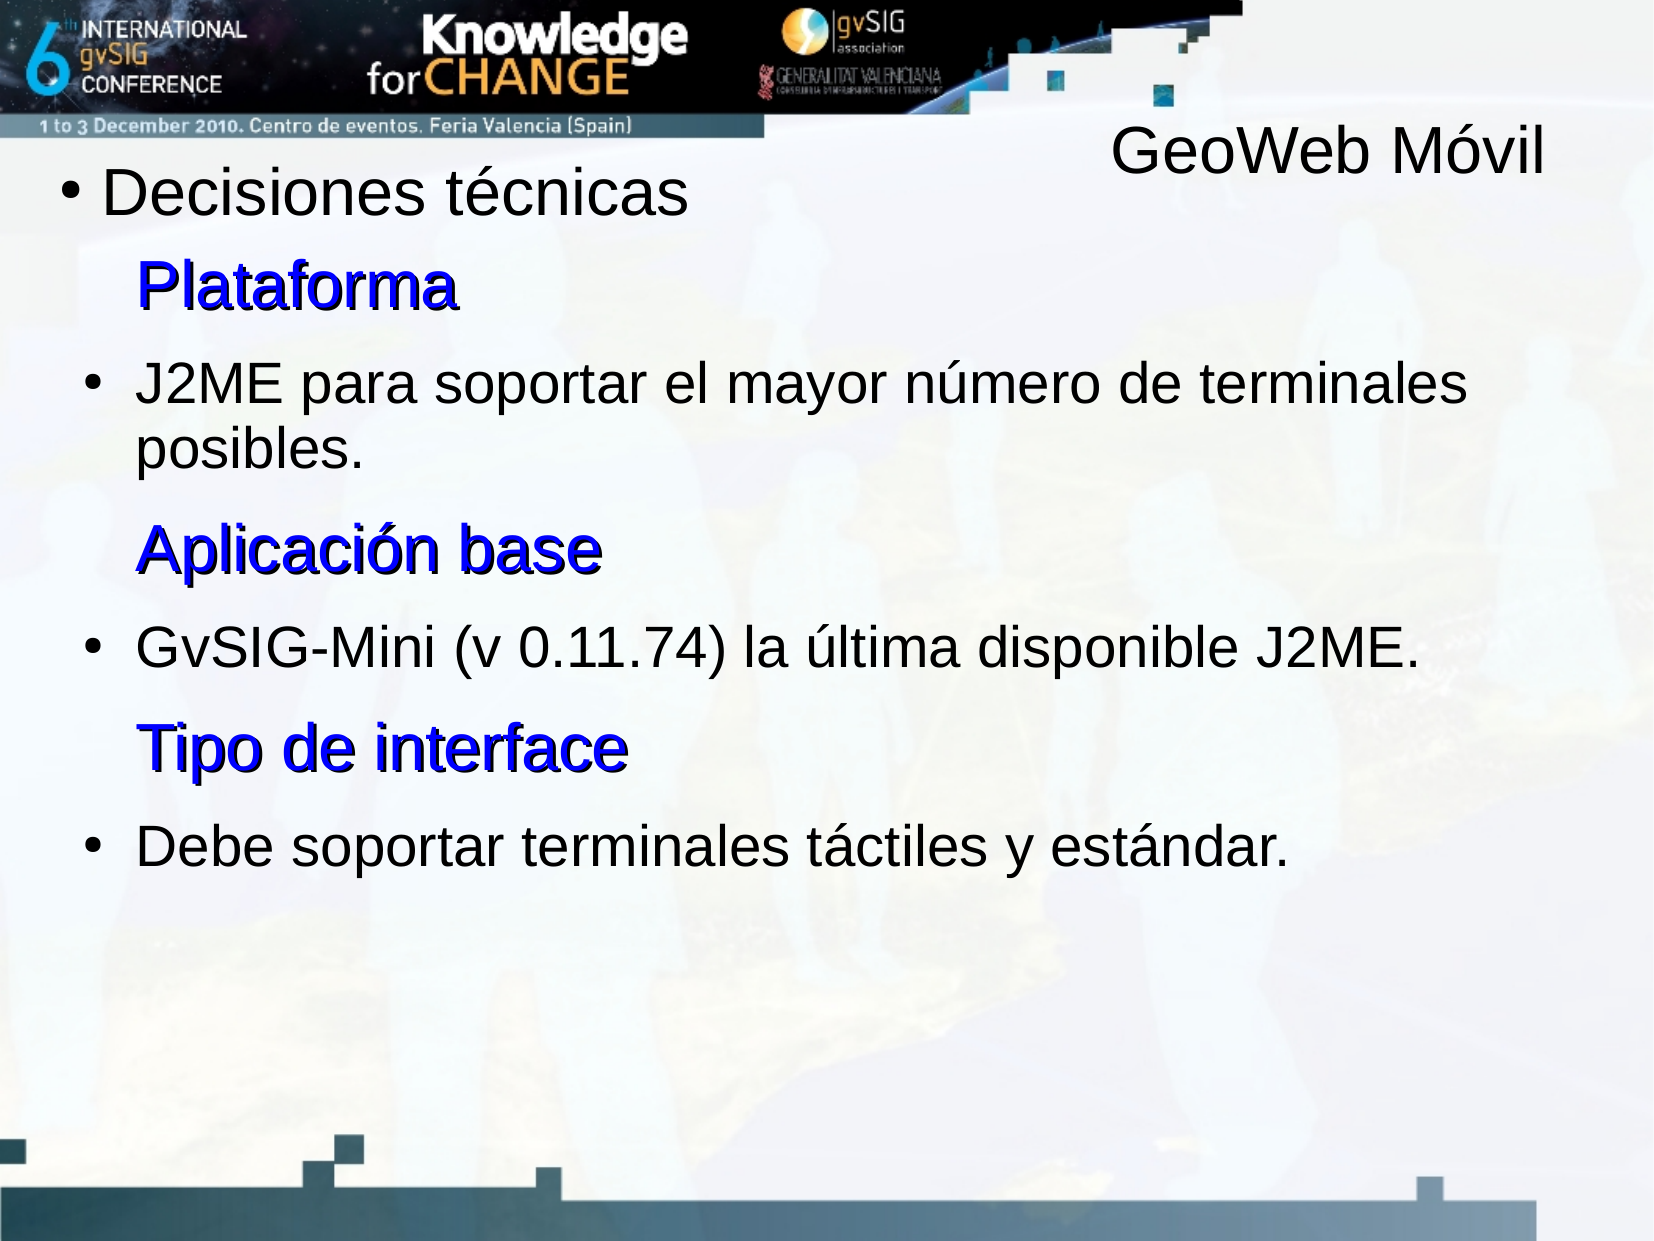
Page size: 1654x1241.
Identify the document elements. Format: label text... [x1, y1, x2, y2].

picture [0, 0, 1654, 1241]
title GeoWeb Móvil [1062, 106, 1613, 195]
title Decisiones técnicas [59, 147, 798, 237]
text_box Plataforma J2ME para soportar el mayor número de terminales posibles. Aplicación base GvSIG-Mini (v 0.11.74) la última disponible J2ME. Tipo de interface Debe soportar terminales táctiles y estándar. [64, 246, 1625, 879]
